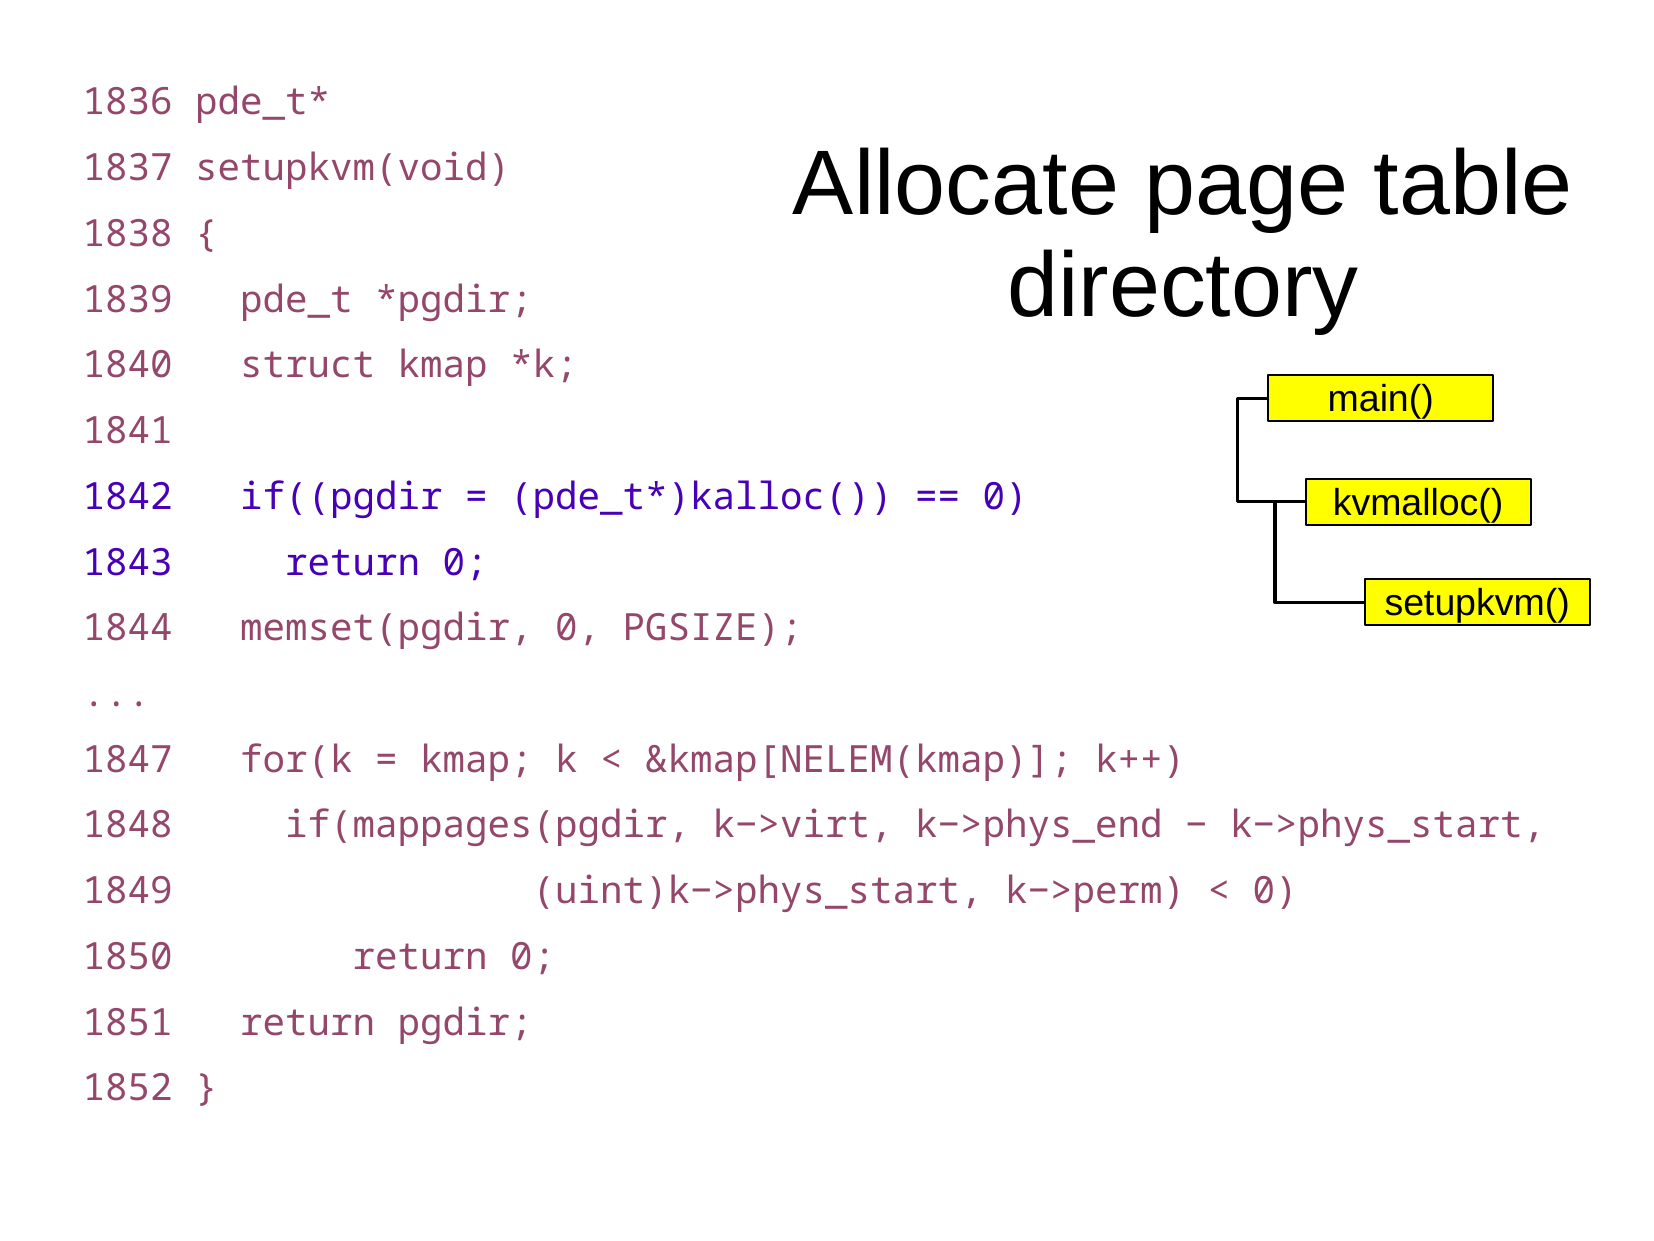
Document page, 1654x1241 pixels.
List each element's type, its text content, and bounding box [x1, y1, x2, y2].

text_box main() [1268, 375, 1494, 422]
list 1836 pde_t* 1837 setupkvm(void) 1838 { 1839 pde_t *pgdir; 1840 struct kmap *k; 1841 1842 if((pgdir = (pde_t*)kalloc()) == 0) 1843 return 0; 1844 memset(pgdir, 0, PGSIZE); ... 1847 for(k = kmap; k < &kmap[NELEM(kmap)]; k++) 1848 if(mappages(pgdir, k−>virt, k−>phys_end − k−>phys_start, 1849 (uint)k−>phys_start, k−>perm) < 0) 1850 return 0; 1851 return pgdir; 1852 } [82, 75, 1571, 1163]
text_box kvmalloc() [1305, 478, 1531, 526]
title Allocate page table directory [791, 130, 1576, 338]
text_box setupkvm() [1364, 579, 1590, 626]
